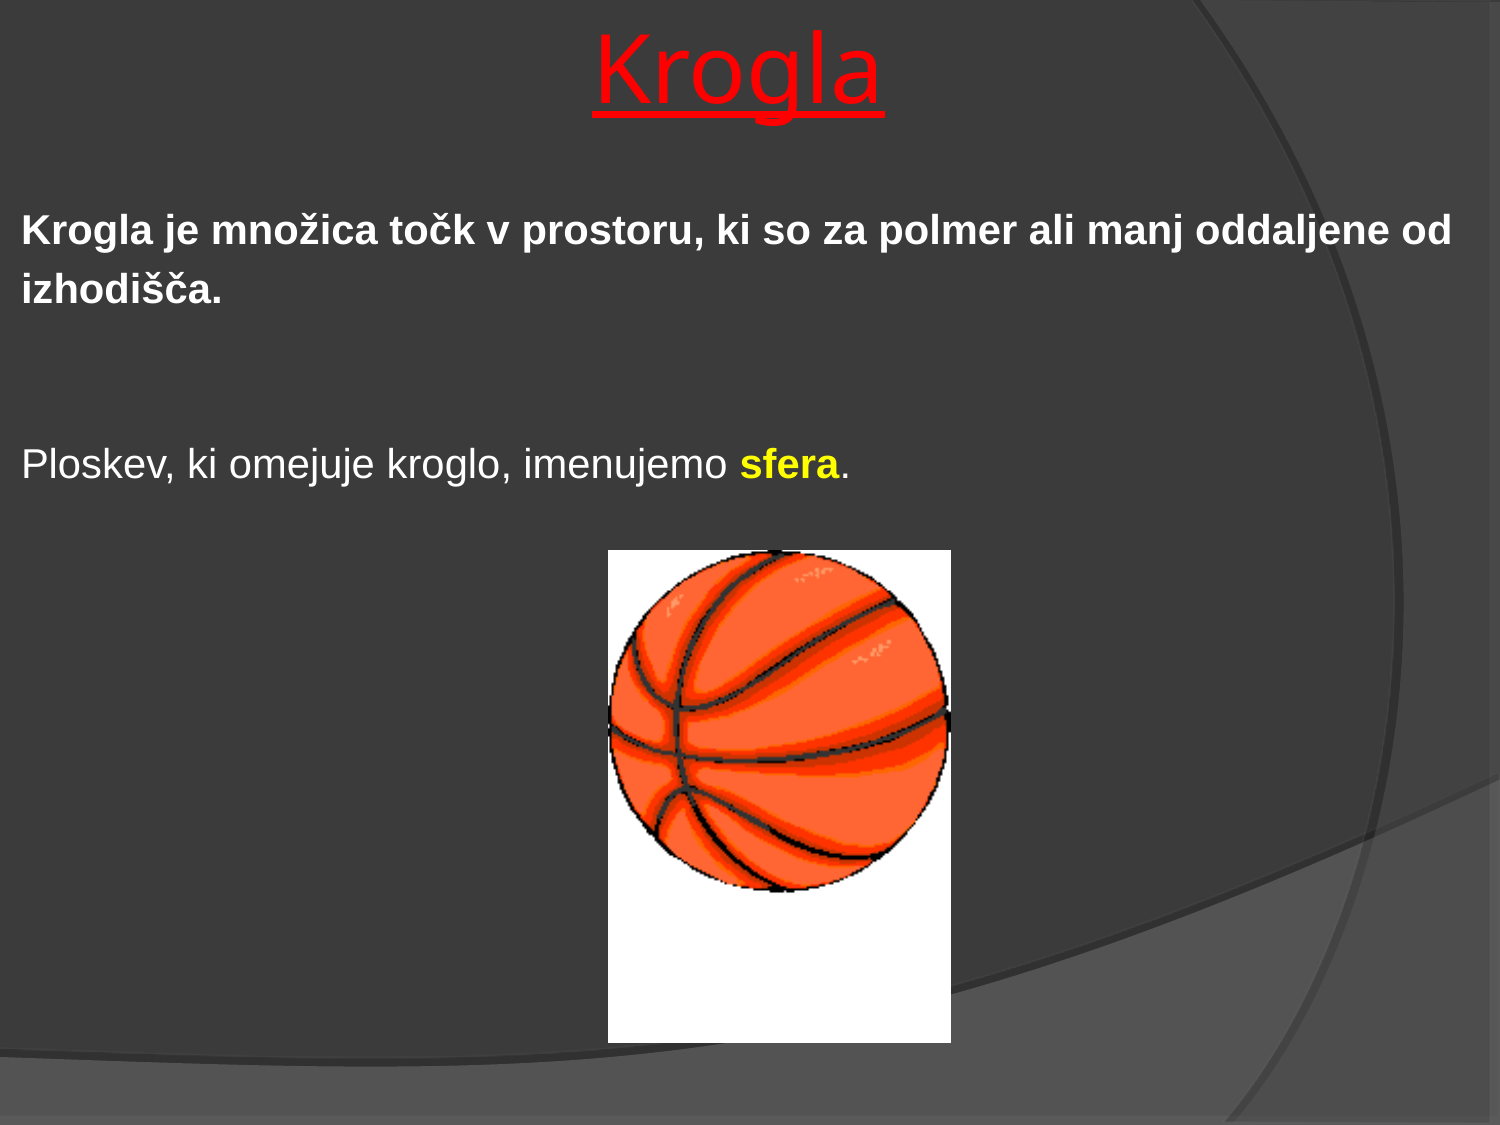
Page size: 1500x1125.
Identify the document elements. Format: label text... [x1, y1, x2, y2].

title Krogla [584, 0, 928, 137]
list Krogla je množica točk v prostoru, ki so za polmer ali manj oddaljene od izhodišča. Ploskev, ki omejuje kroglo, imenujemo sfera. [0, 137, 1500, 1125]
picture [608, 550, 951, 1043]
